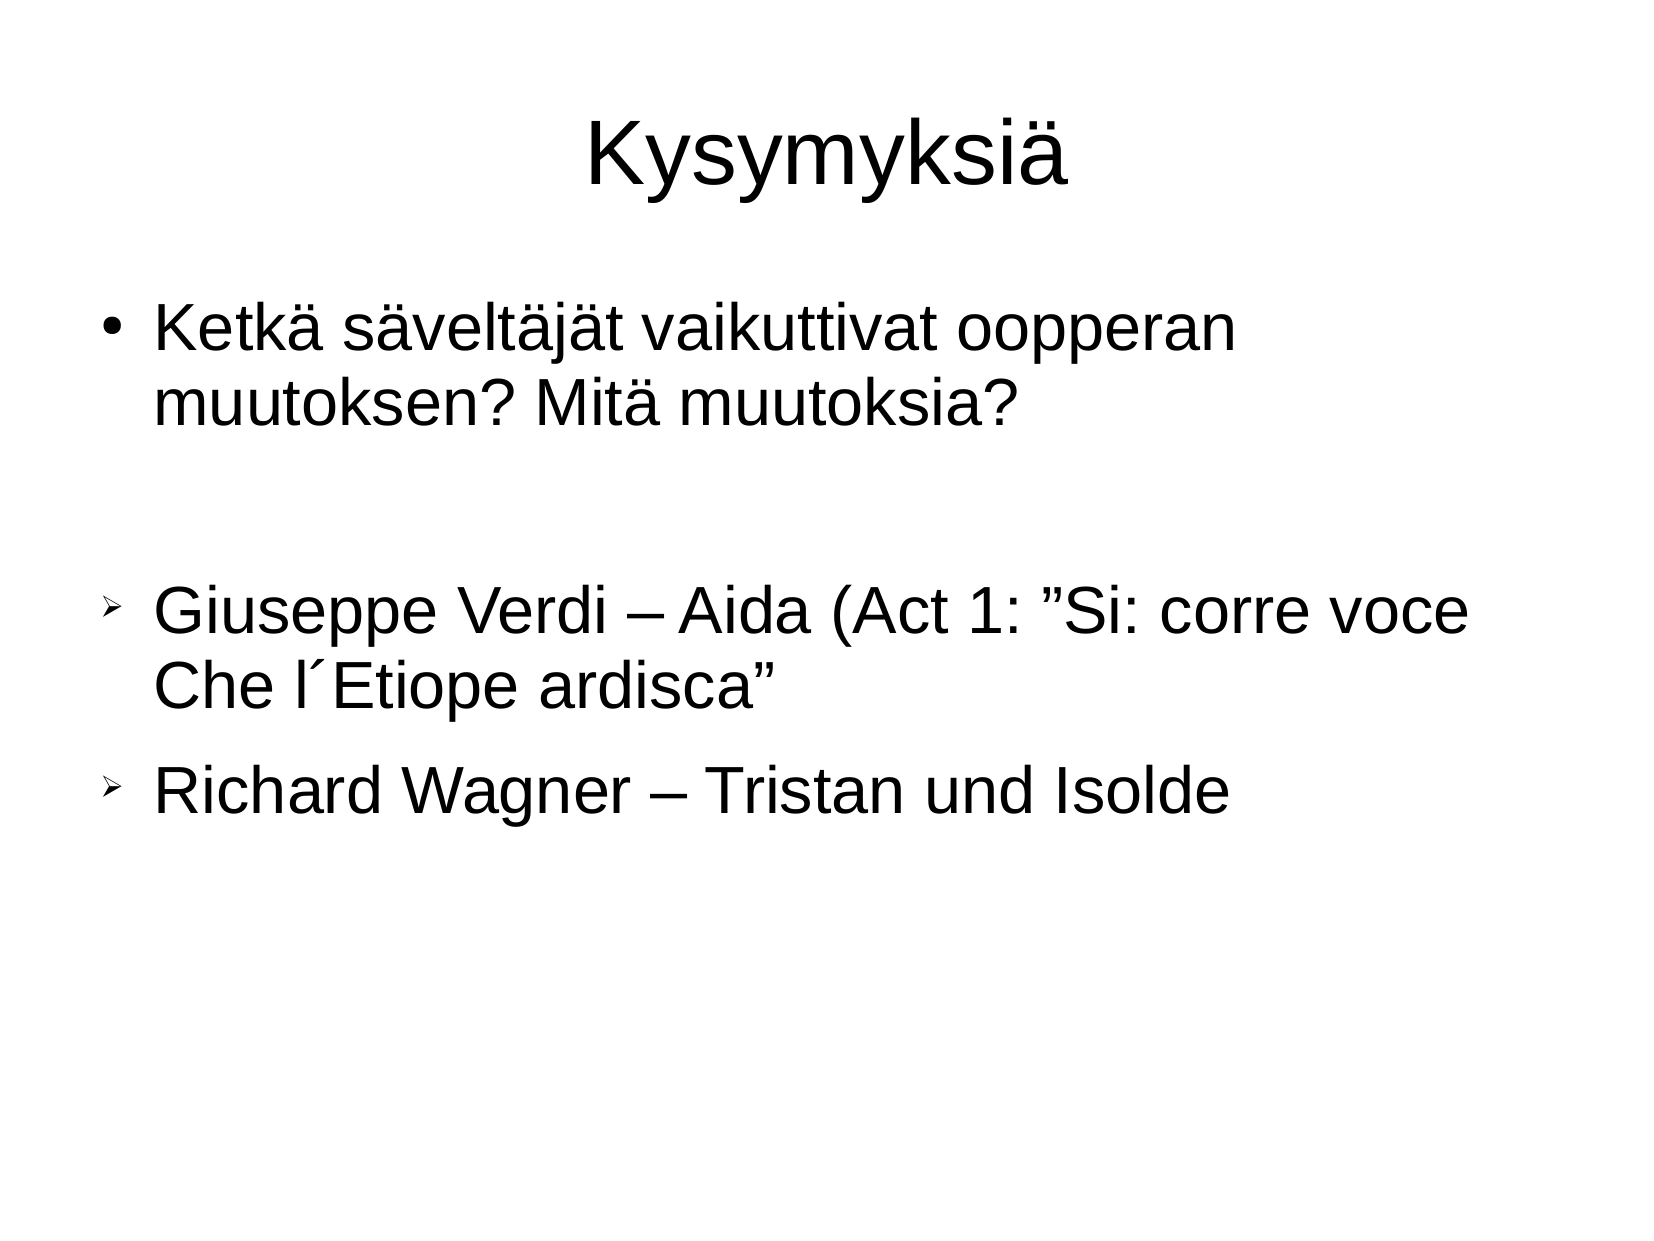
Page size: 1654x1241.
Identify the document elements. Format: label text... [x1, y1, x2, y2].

title Kysymyksiä [82, 49, 1571, 257]
list Ketkä säveltäjät vaikuttivat oopperan muutoksen? Mitä muutoksia? Giuseppe Verdi – Aida (Act 1: ”Si: corre voce Che l´Etiope ardisca” Richard Wagner – Tristan und Isolde [82, 290, 1538, 1010]
